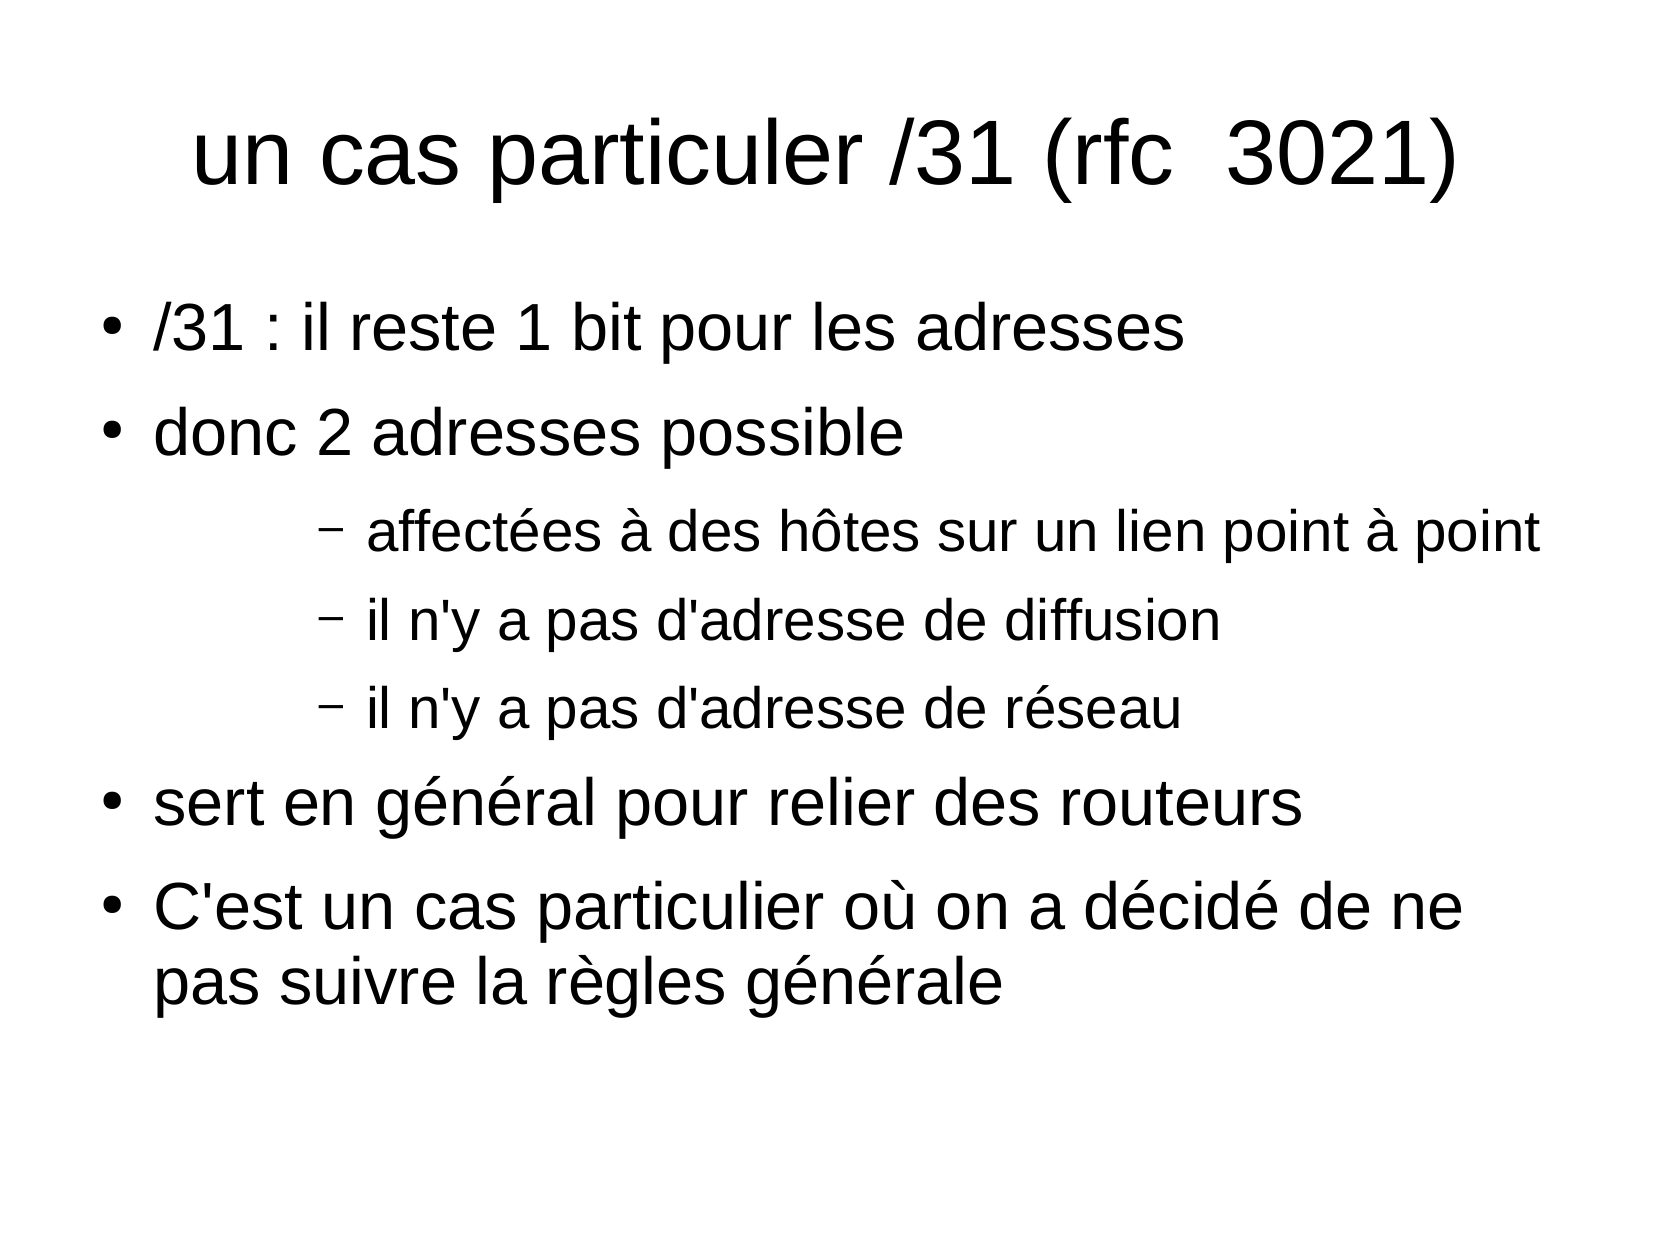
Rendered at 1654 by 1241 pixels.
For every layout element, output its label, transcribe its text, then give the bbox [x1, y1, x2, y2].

list /31 : il reste 1 bit pour les adresses donc 2 adresses possible affectées à des hôtes sur un lien point à point il n'y a pas d'adresse de diffusion il n'y a pas d'adresse de réseau sert en général pour relier des routeurs C'est un cas particulier où on a décidé de ne pas suivre la règles générale [82, 290, 1571, 1020]
title un cas particuler /31 (rfc 3021) [82, 49, 1571, 257]
